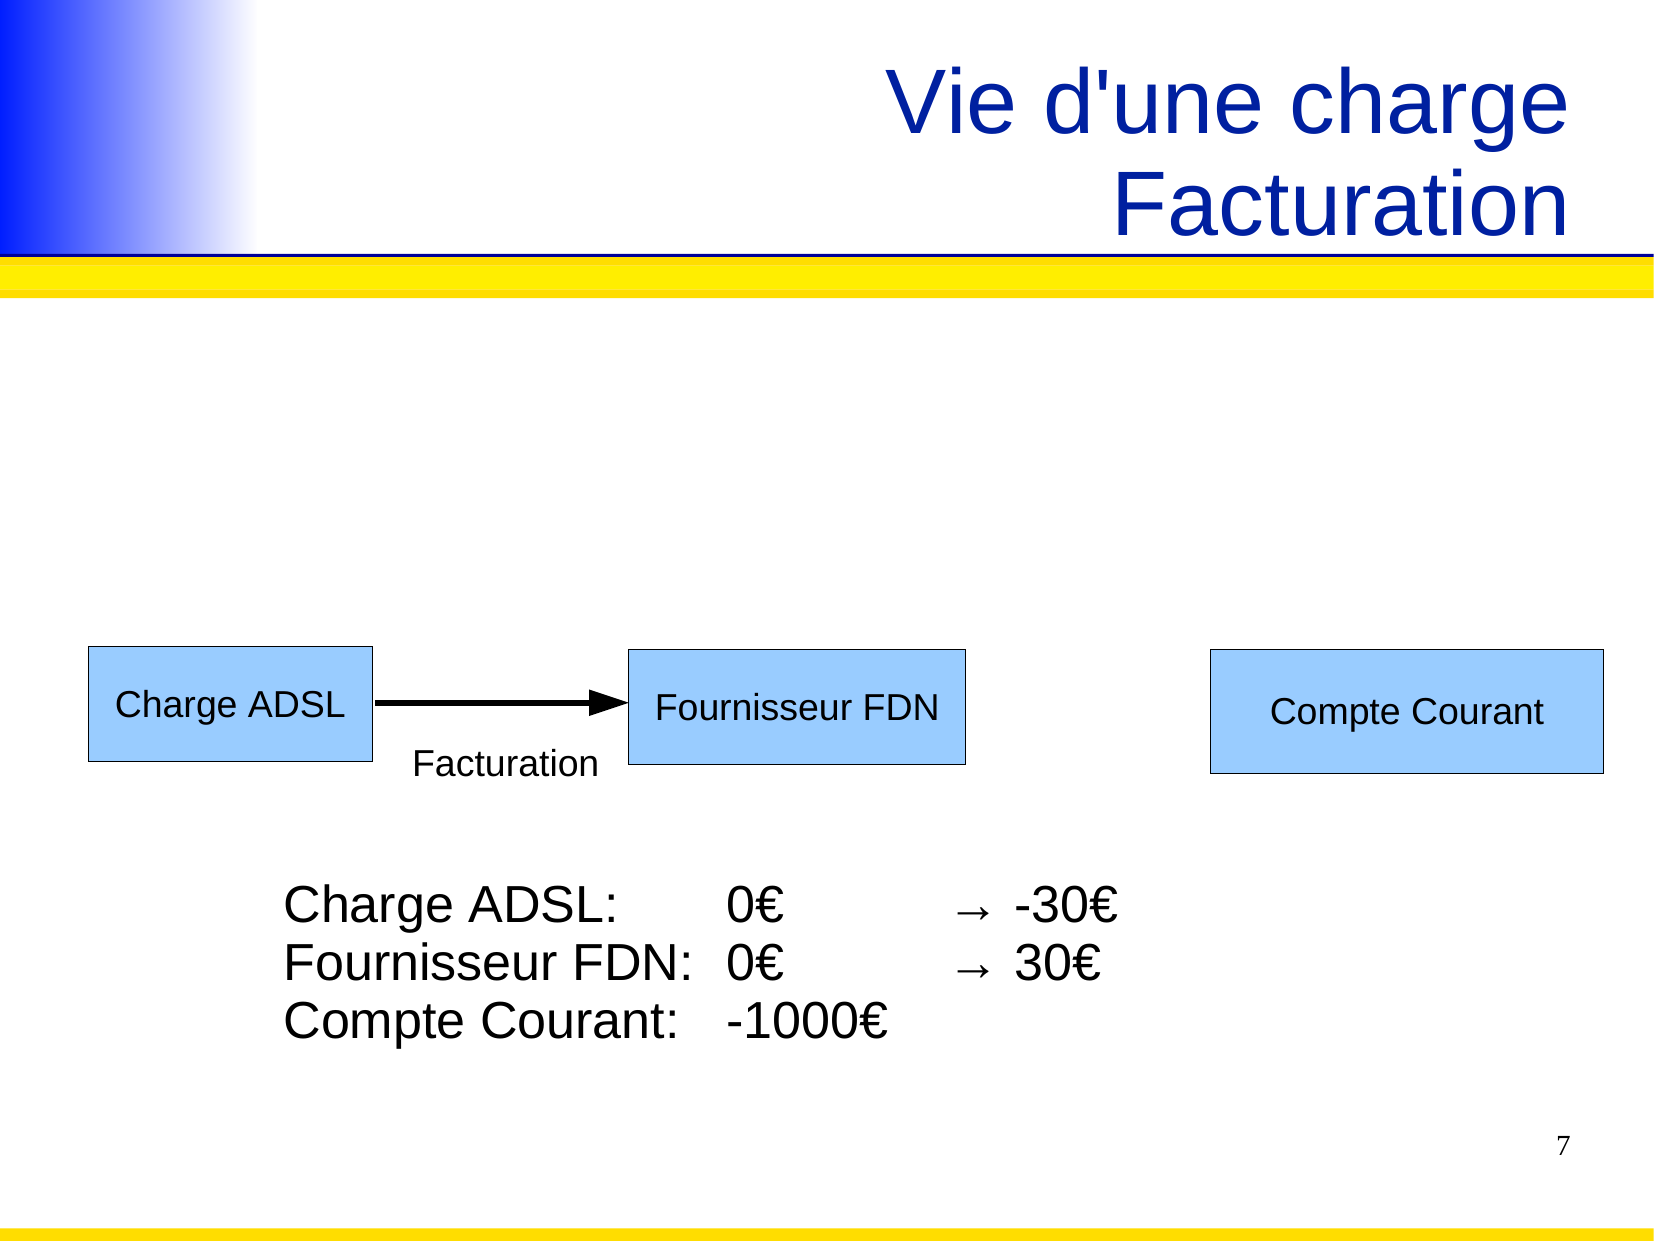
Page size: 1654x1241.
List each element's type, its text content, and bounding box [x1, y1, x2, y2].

title Vie d'une charge Facturation [372, 49, 1571, 257]
text_box Charge ADSL: 0€ → -30€ Fournisseur FDN: 0€ → 30€ Compte Courant: -1000€ [268, 868, 1134, 1057]
text_box Facturation [397, 735, 615, 793]
text_box Fournisseur FDN [628, 649, 966, 765]
text_box Charge ADSL [88, 646, 373, 762]
text_box Compte Courant [1210, 649, 1604, 774]
